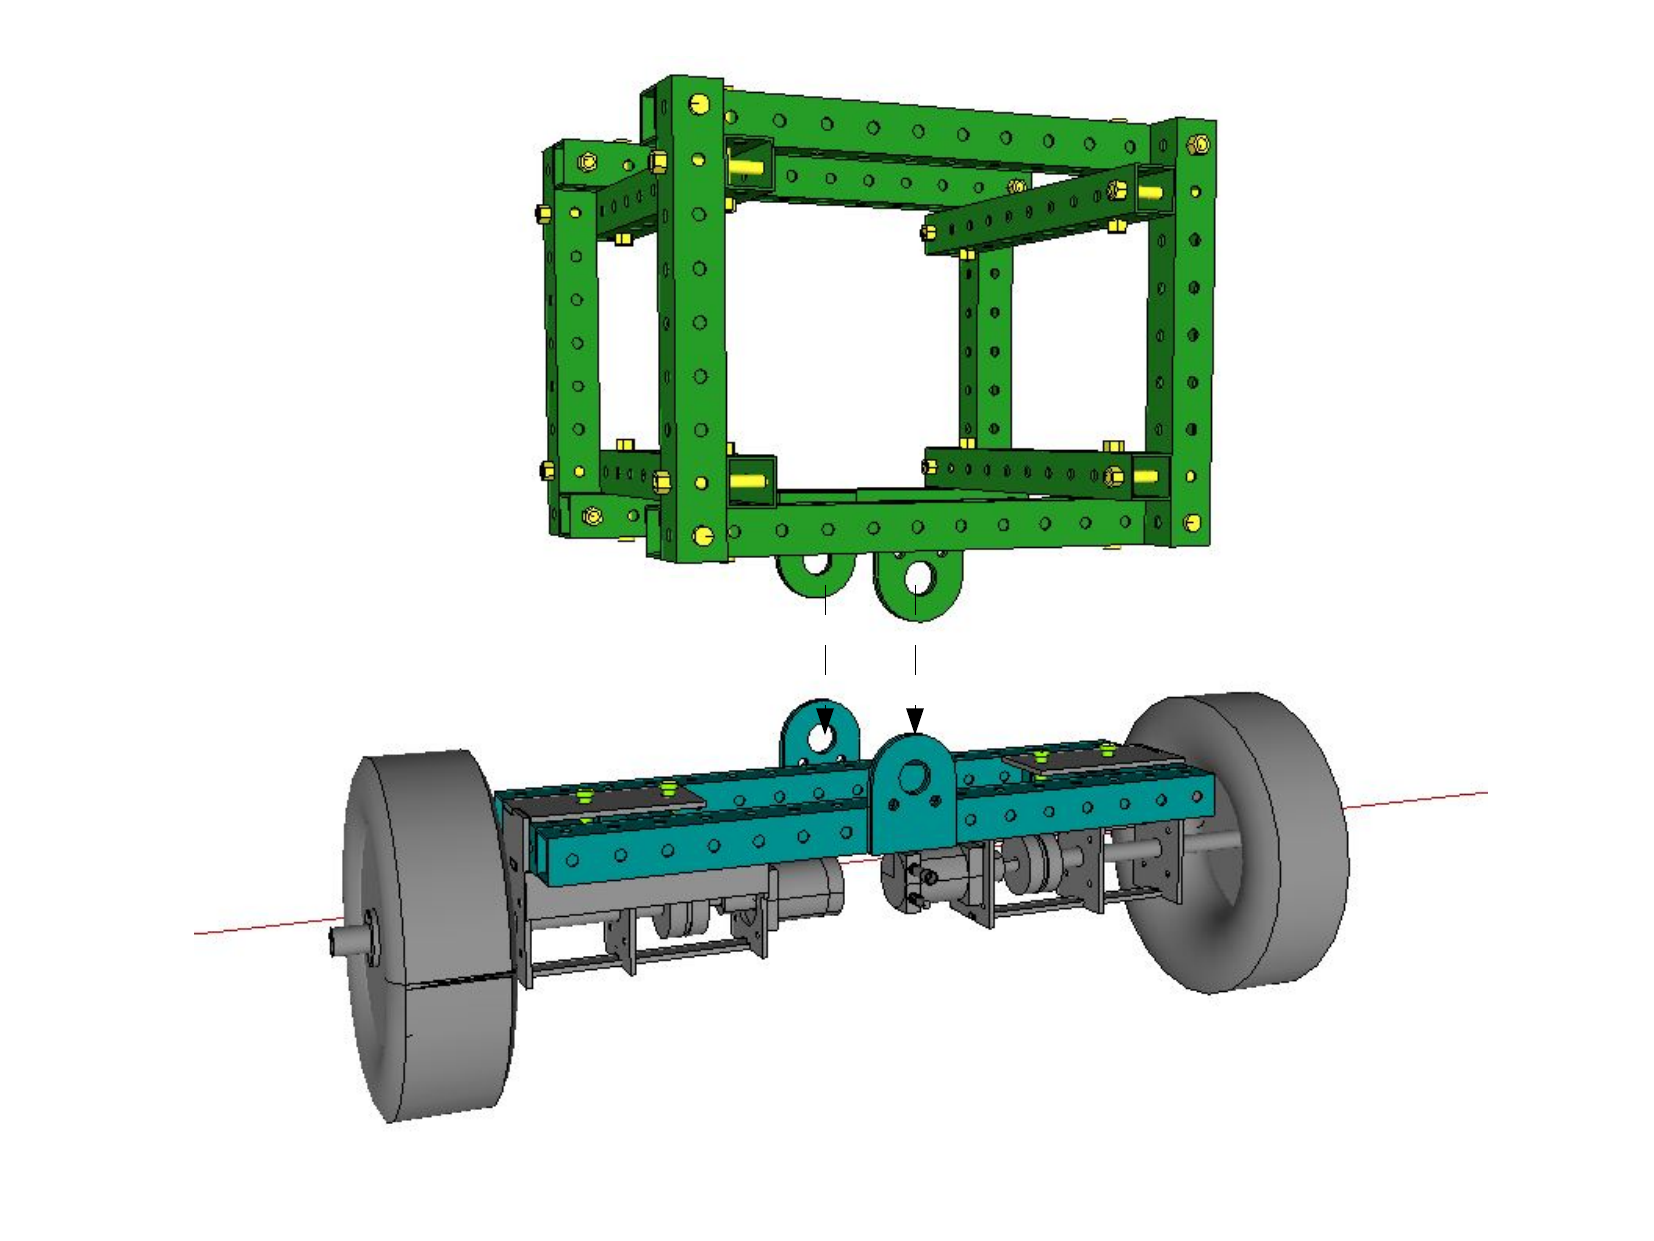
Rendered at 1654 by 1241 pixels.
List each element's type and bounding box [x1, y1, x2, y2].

picture [194, 56, 1488, 1138]
